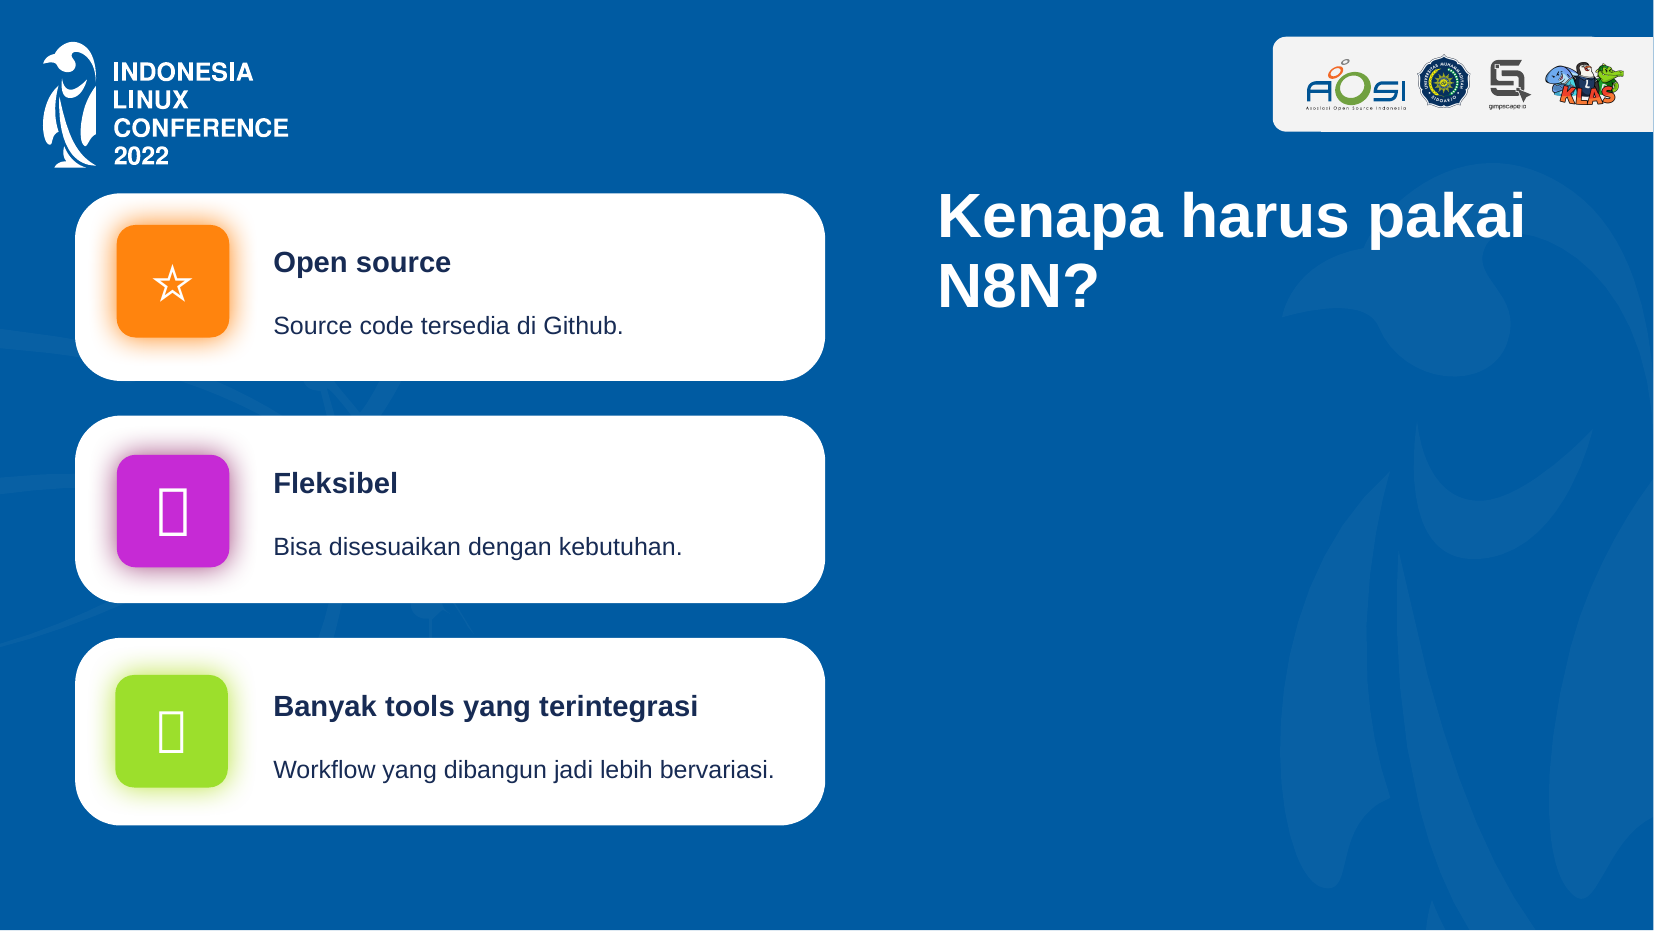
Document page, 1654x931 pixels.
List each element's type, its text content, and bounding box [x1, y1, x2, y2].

text_box [75, 415, 826, 604]
text_box Open source Source code tersedia di Github. [237, 232, 788, 354]
text_box Fleksibel Bisa disesuaikan dengan kebutuhan. [237, 453, 788, 576]
text_box [75, 637, 826, 826]
text_box Banyak tools yang terintegrasi Workflow yang dibangun jadi lebih bervariasi. [237, 676, 788, 798]
text_box  [115, 674, 228, 788]
picture [1417, 54, 1471, 108]
title Kenapa harus pakai N8N? [937, 181, 1651, 376]
text_box ⭐ [116, 224, 230, 338]
text_box  [116, 454, 230, 568]
picture [1545, 62, 1624, 105]
text_box [75, 193, 826, 381]
